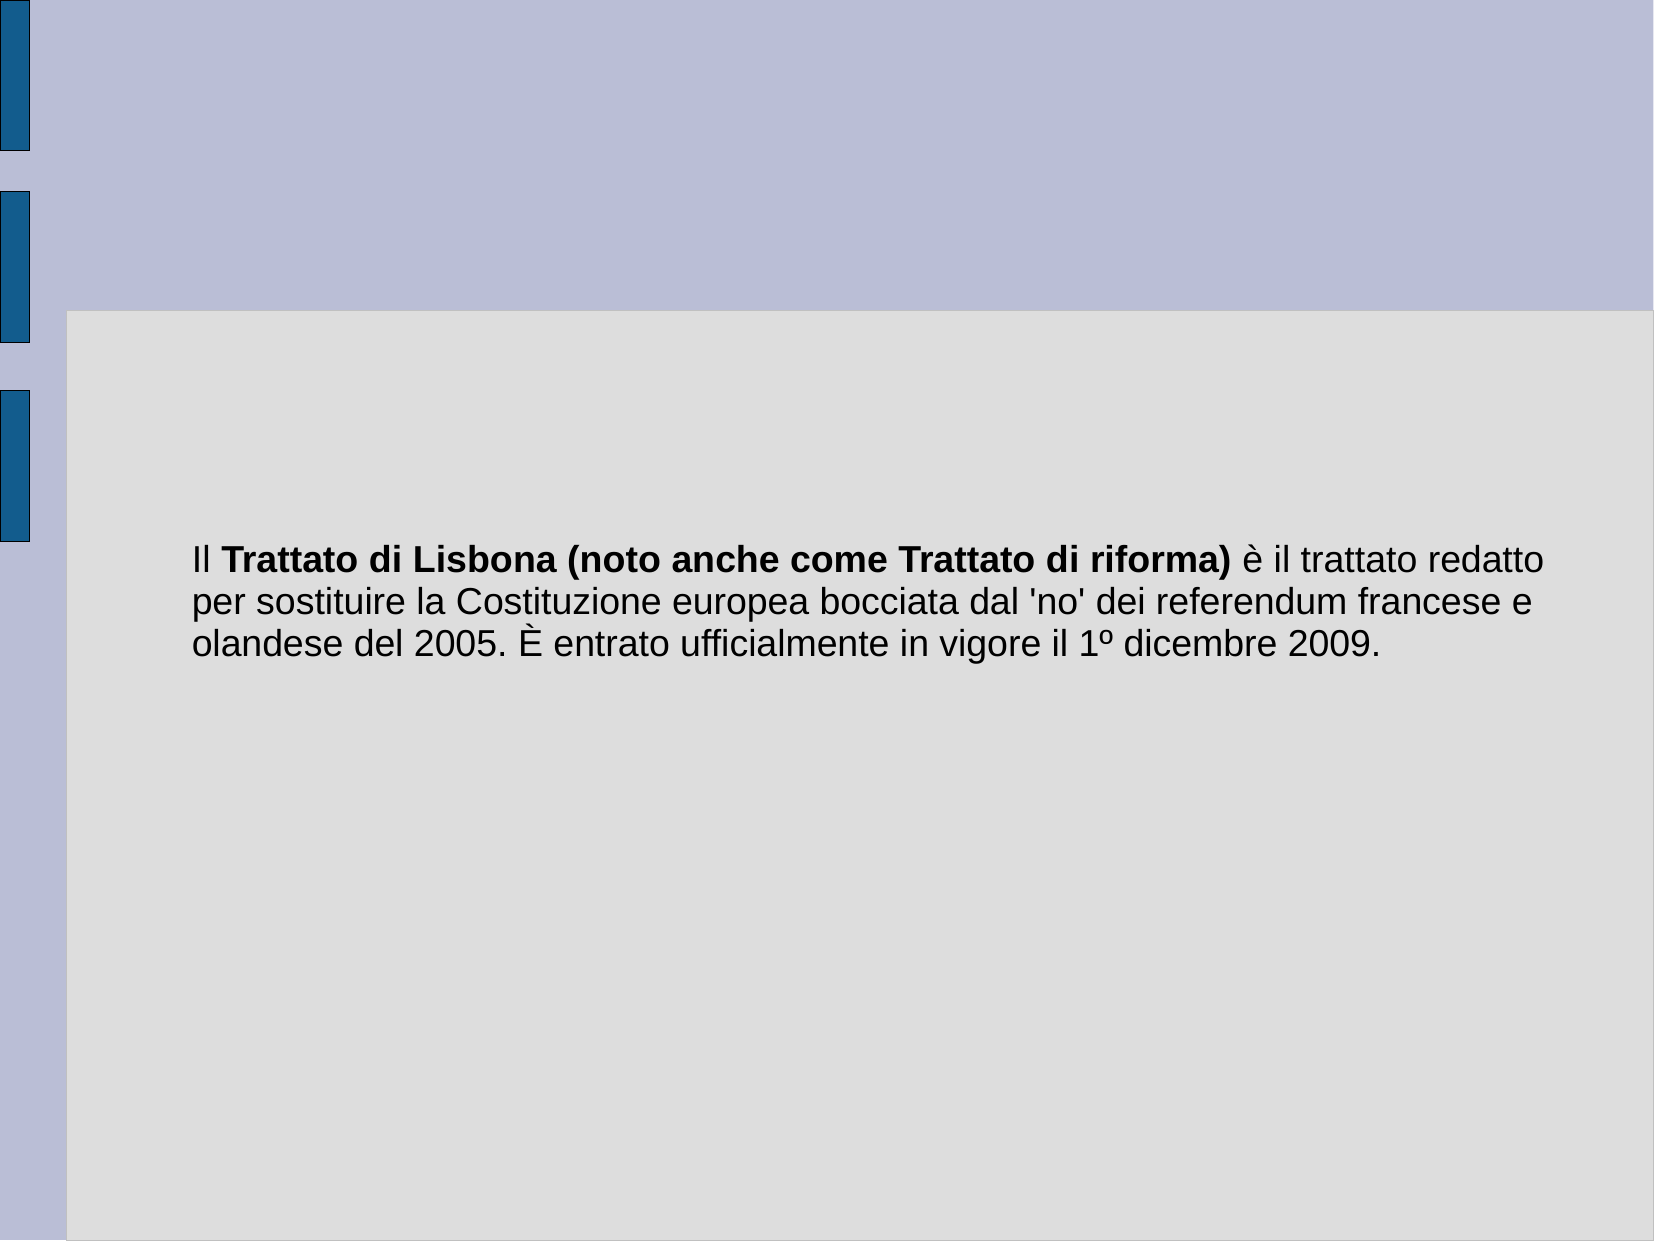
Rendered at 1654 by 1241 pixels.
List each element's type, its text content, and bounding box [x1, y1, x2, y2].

text_box Il Trattato di Lisbona (noto anche come Trattato di riforma) è il trattato redatto per sostituire la Costituzione europea bocciata dal 'no' dei referendum francese e olandese del 2005. È entrato ufficialmente in vigore il 1º dicembre 2009. [177, 531, 1565, 857]
